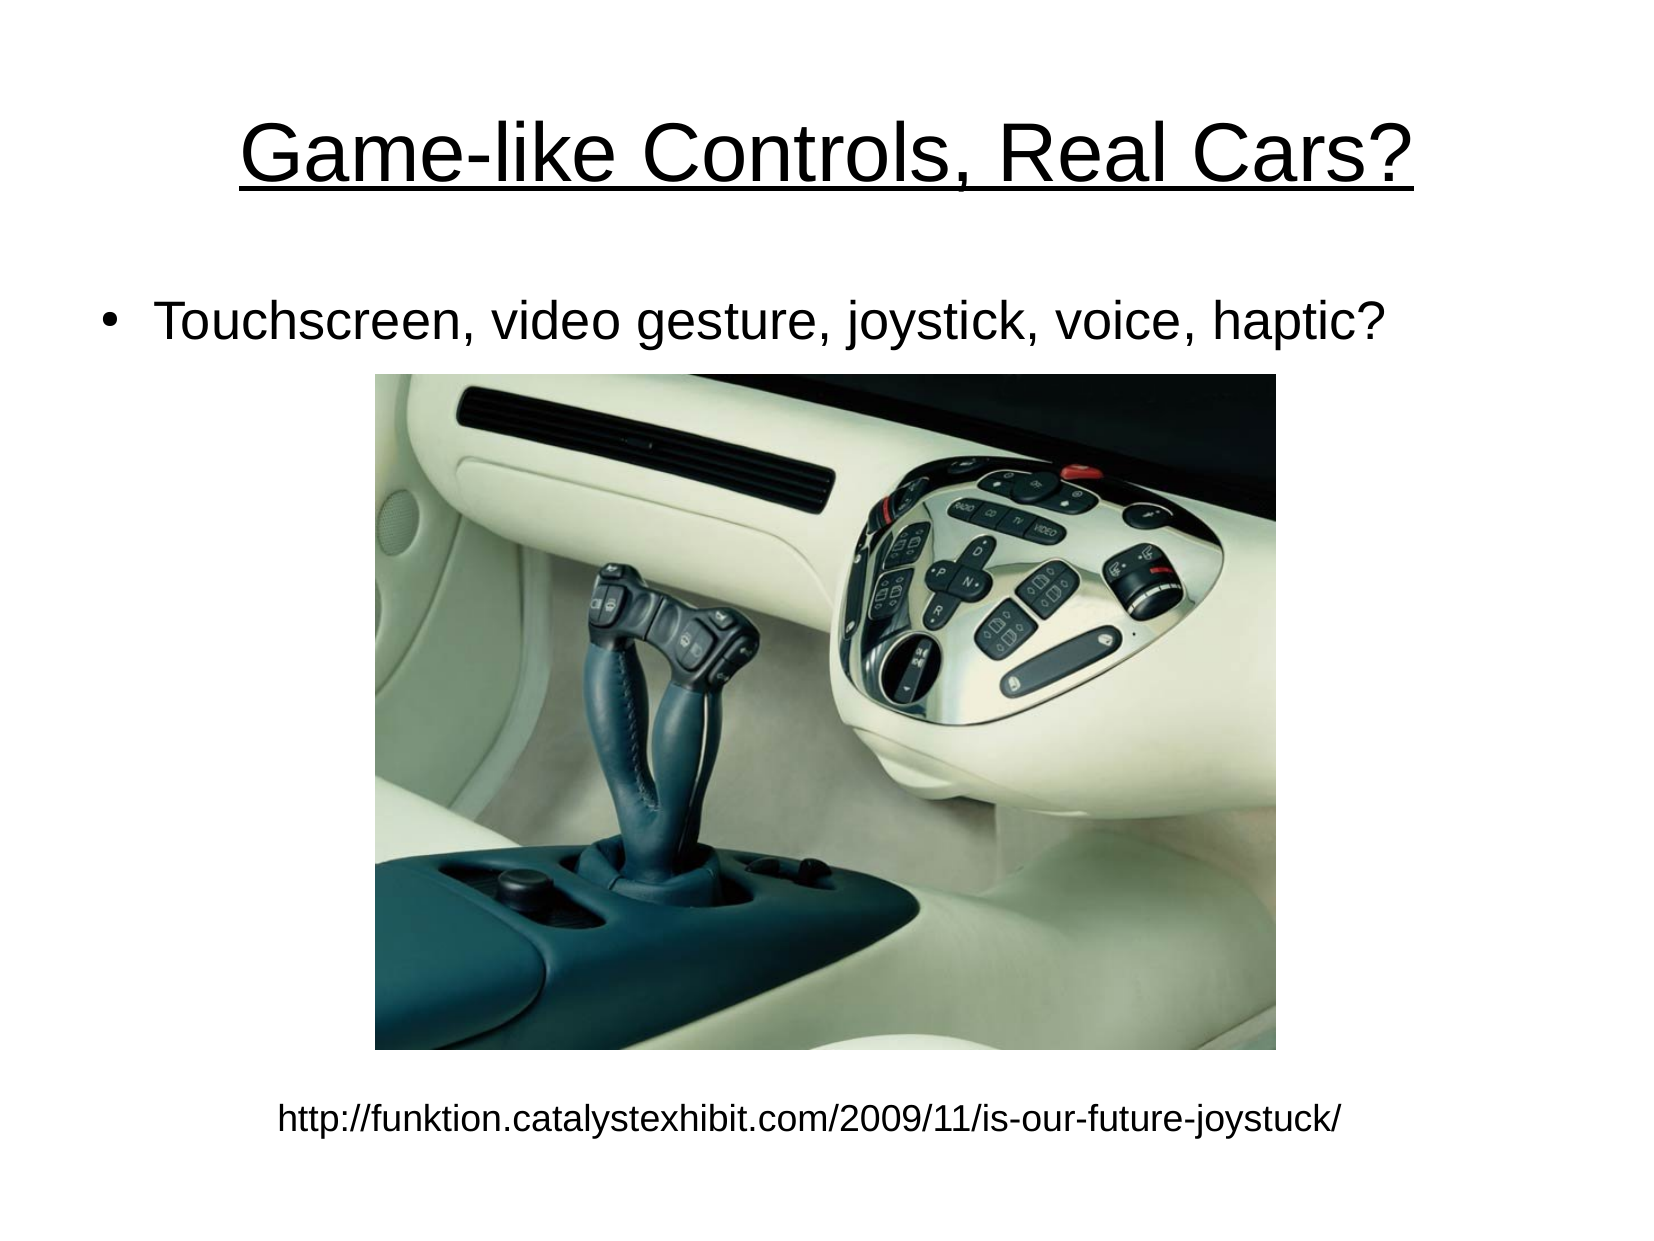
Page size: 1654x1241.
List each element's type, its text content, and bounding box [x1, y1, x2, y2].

picture [375, 374, 1276, 1051]
text_box http://funktion.catalystexhibit.com/2009/11/is-our-future-joystuck/ [262, 1089, 1359, 1147]
list Touchscreen, video gesture, joystick, voice, haptic? [82, 290, 1571, 1109]
title Game-like Controls, Real Cars? [82, 49, 1571, 257]
